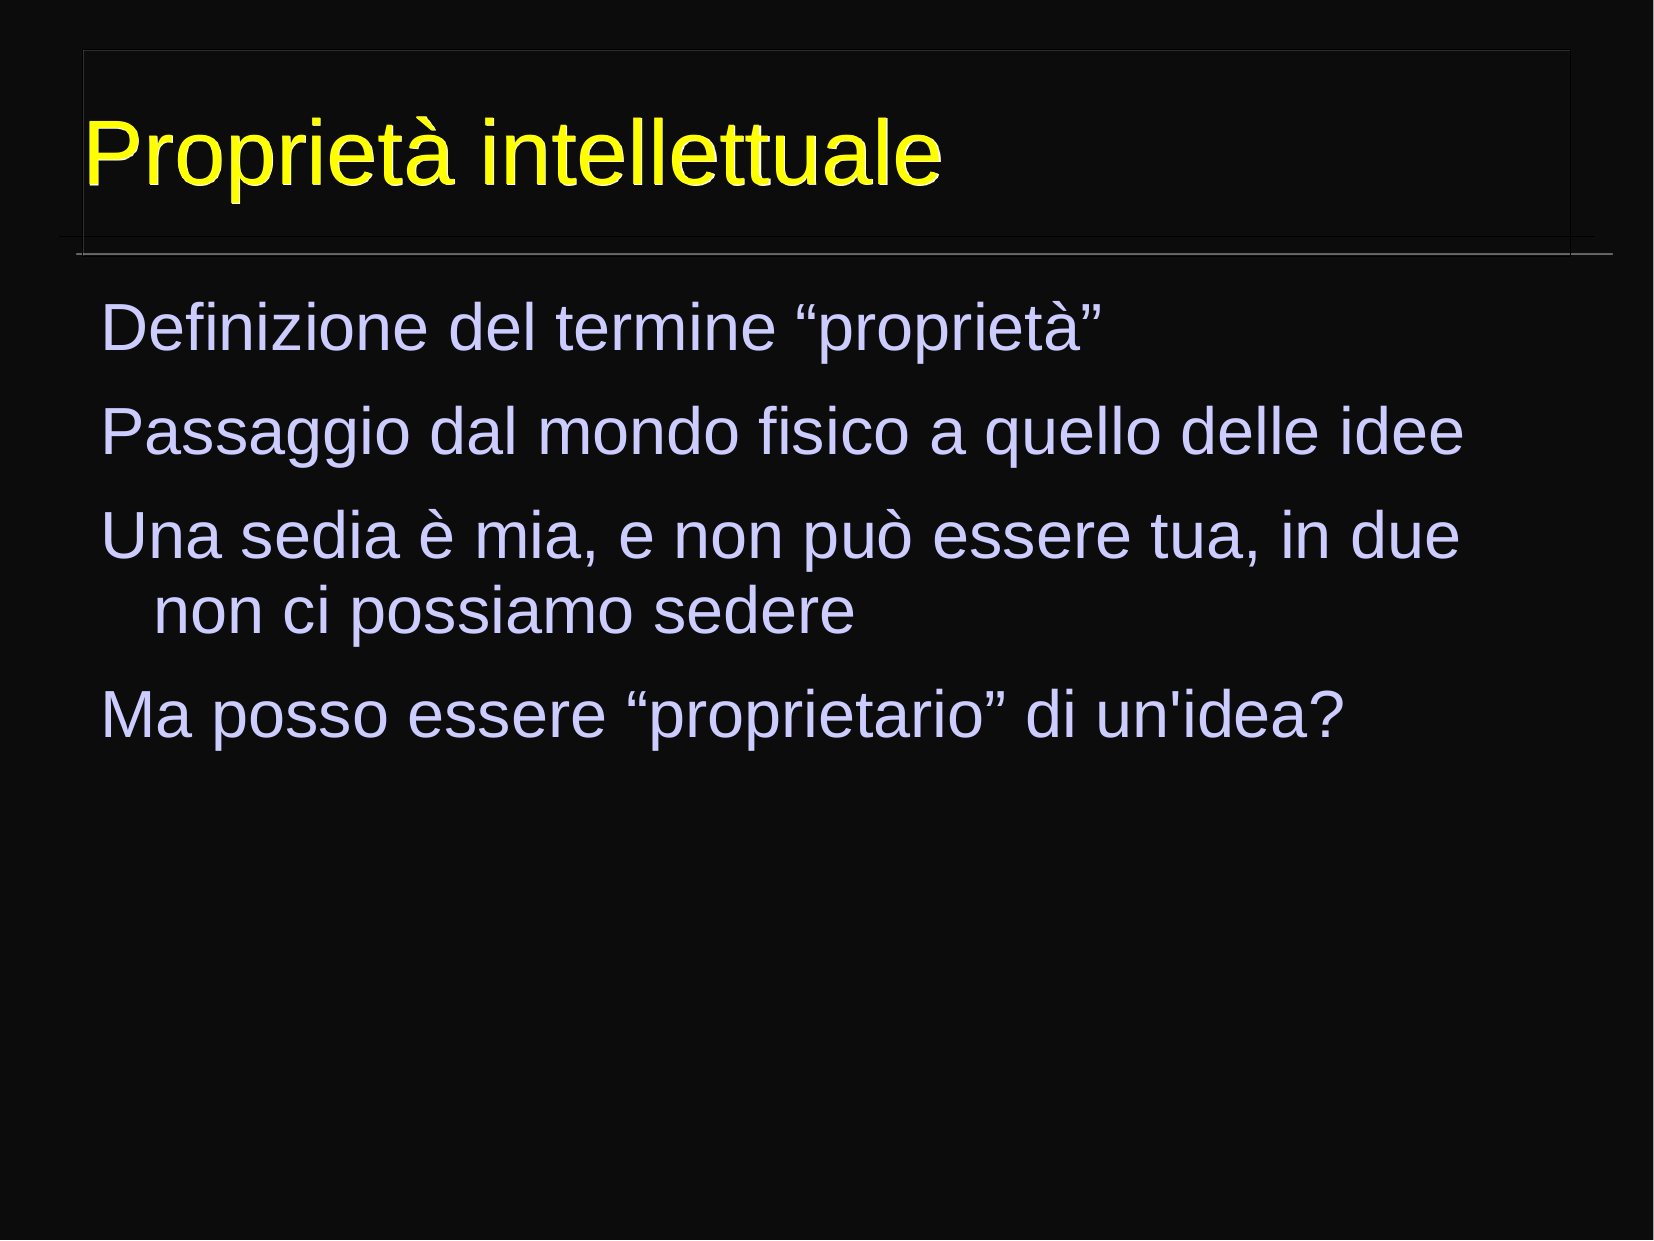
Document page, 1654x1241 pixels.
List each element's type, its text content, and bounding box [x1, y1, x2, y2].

list Definizione del termine “proprietà” Passaggio dal mondo fisico a quello delle idee Una sedia è mia, e non può essere tua, in due non ci possiamo sedere Ma posso essere “proprietario” di un'idea? [82, 290, 1571, 1109]
title Proprietà intellettuale [82, 49, 1571, 257]
